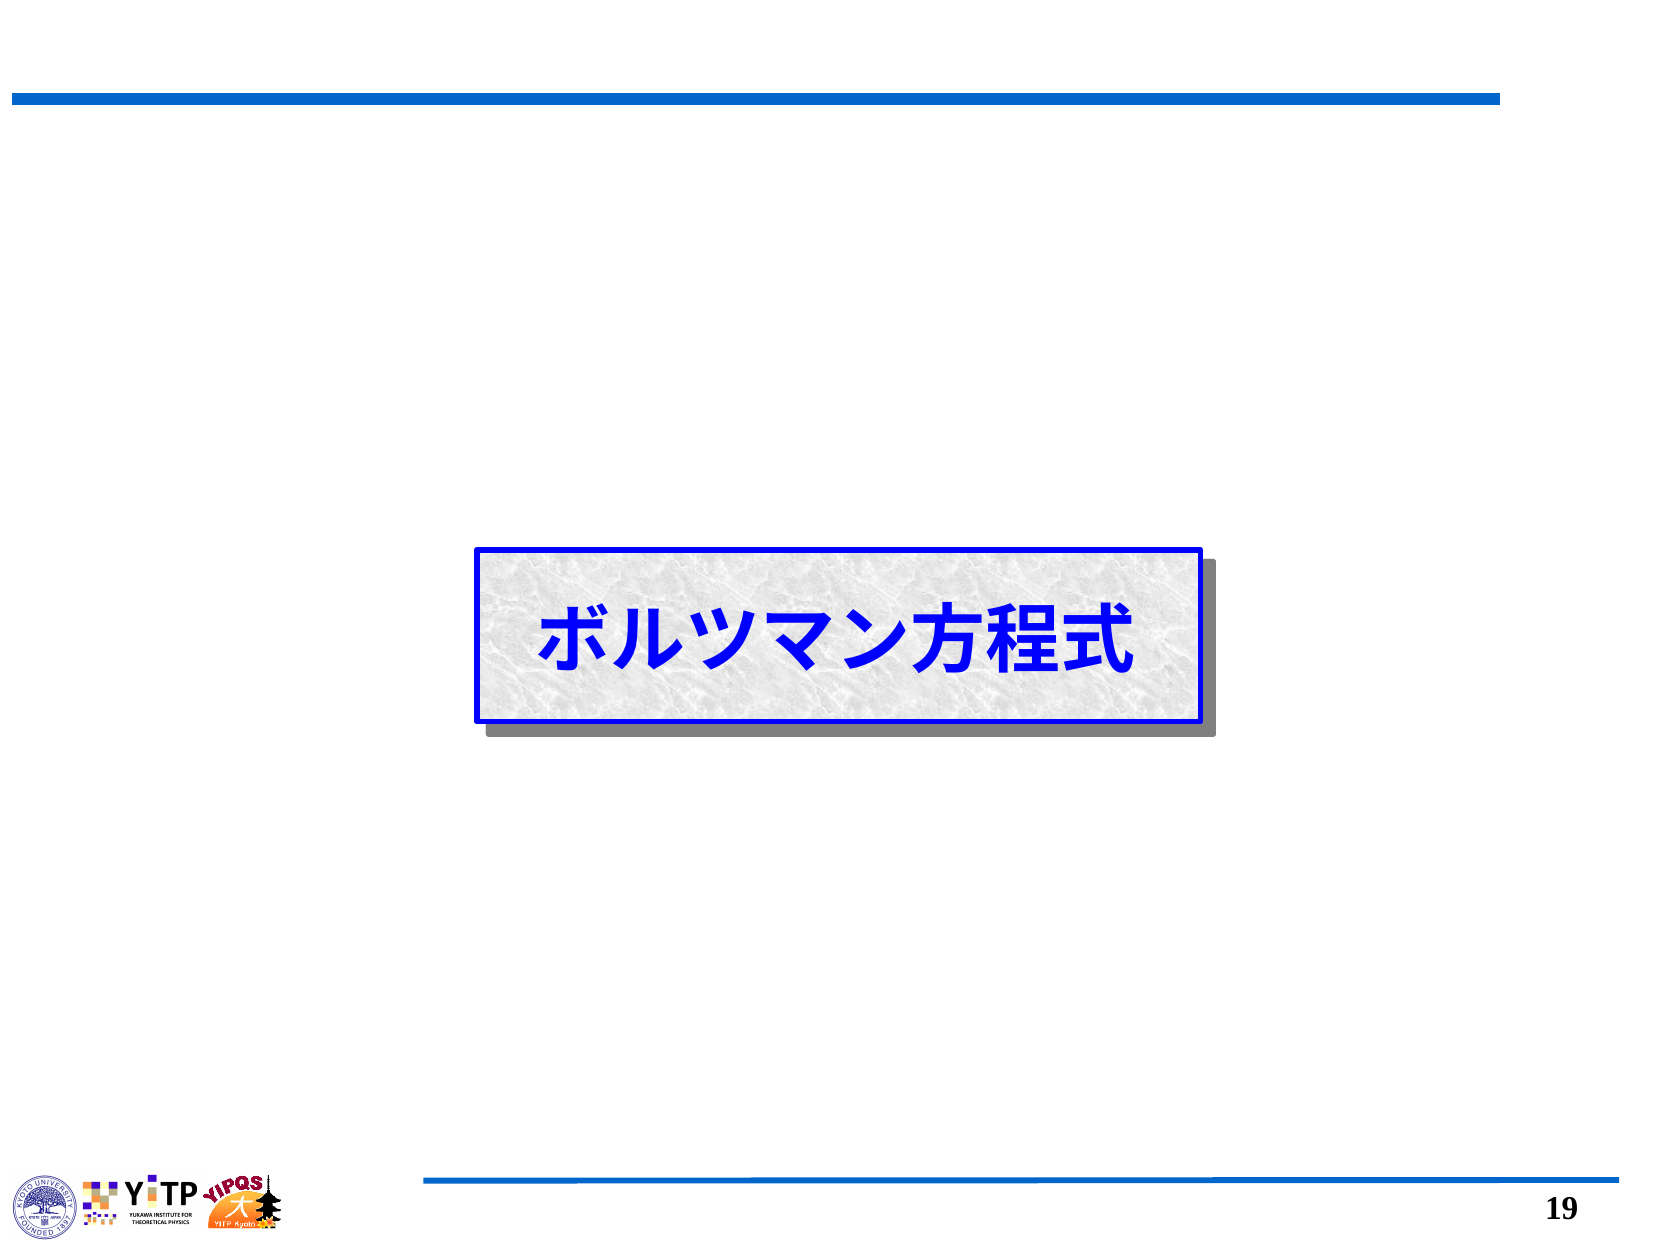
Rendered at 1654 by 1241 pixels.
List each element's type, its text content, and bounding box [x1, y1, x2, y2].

text_box ボルツマン方程式 [476, 549, 1201, 722]
picture [11, 1170, 281, 1241]
